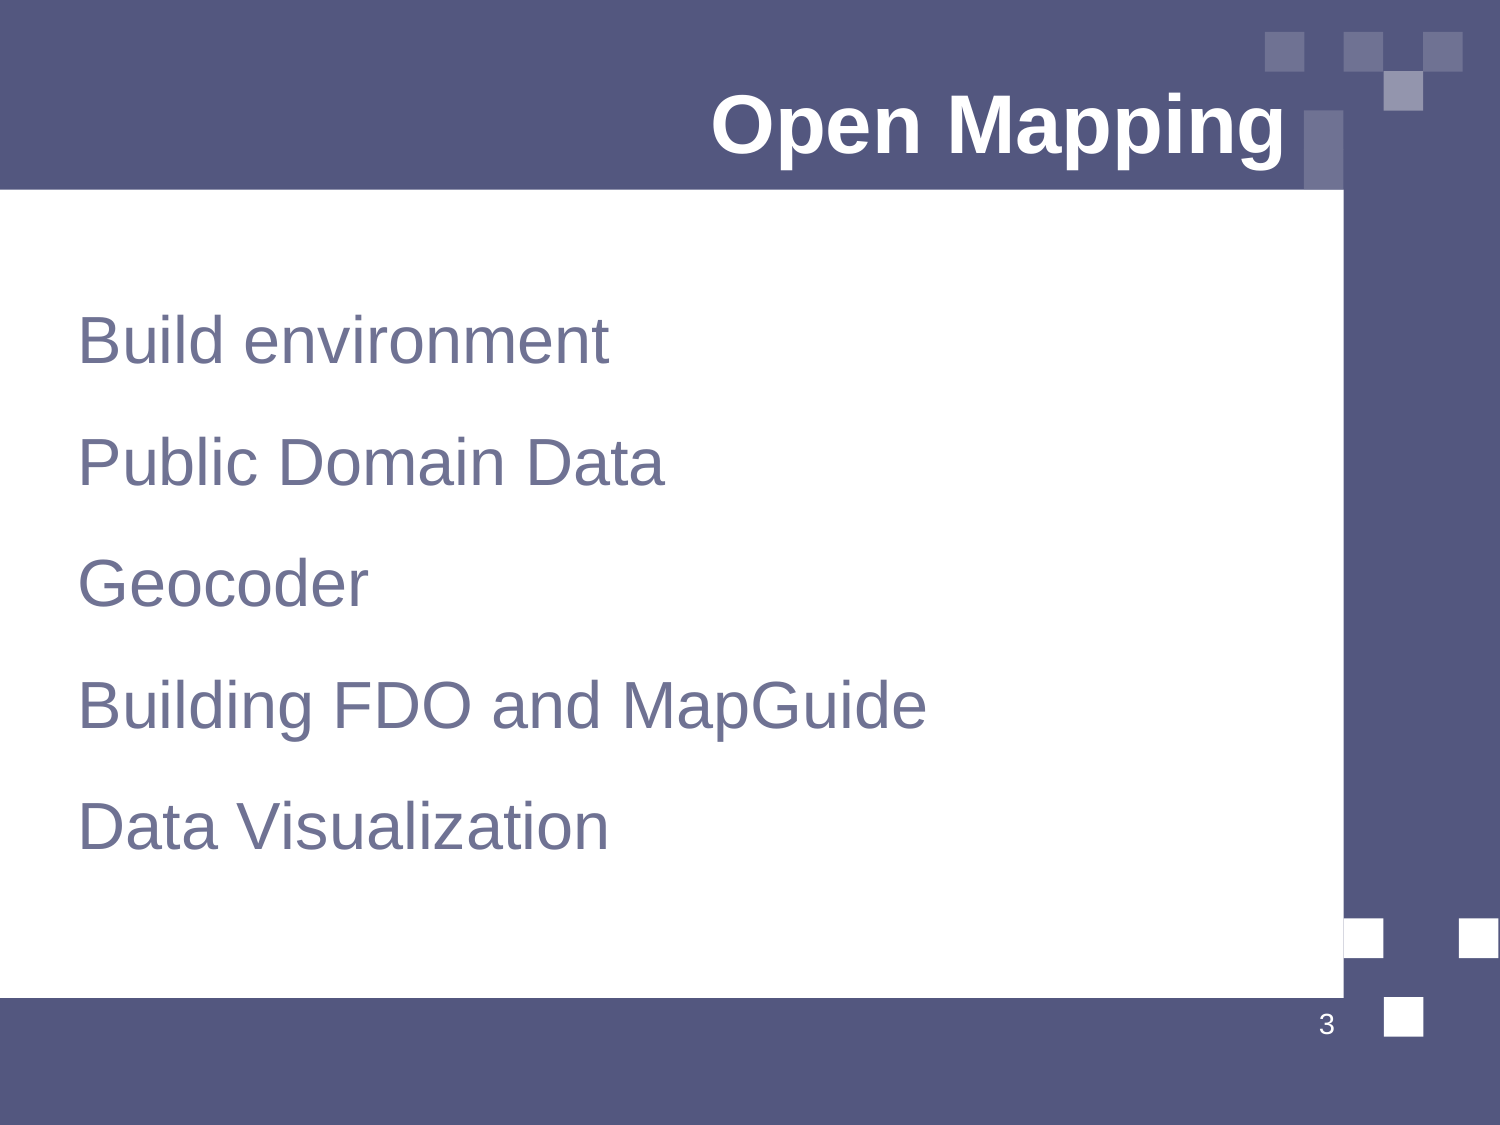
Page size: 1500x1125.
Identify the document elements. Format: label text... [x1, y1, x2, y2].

title Open Mapping [58, 74, 1288, 176]
list Build environment Public Domain Data Geocoder Building FDO and MapGuide Data Visualization [59, 265, 1289, 827]
